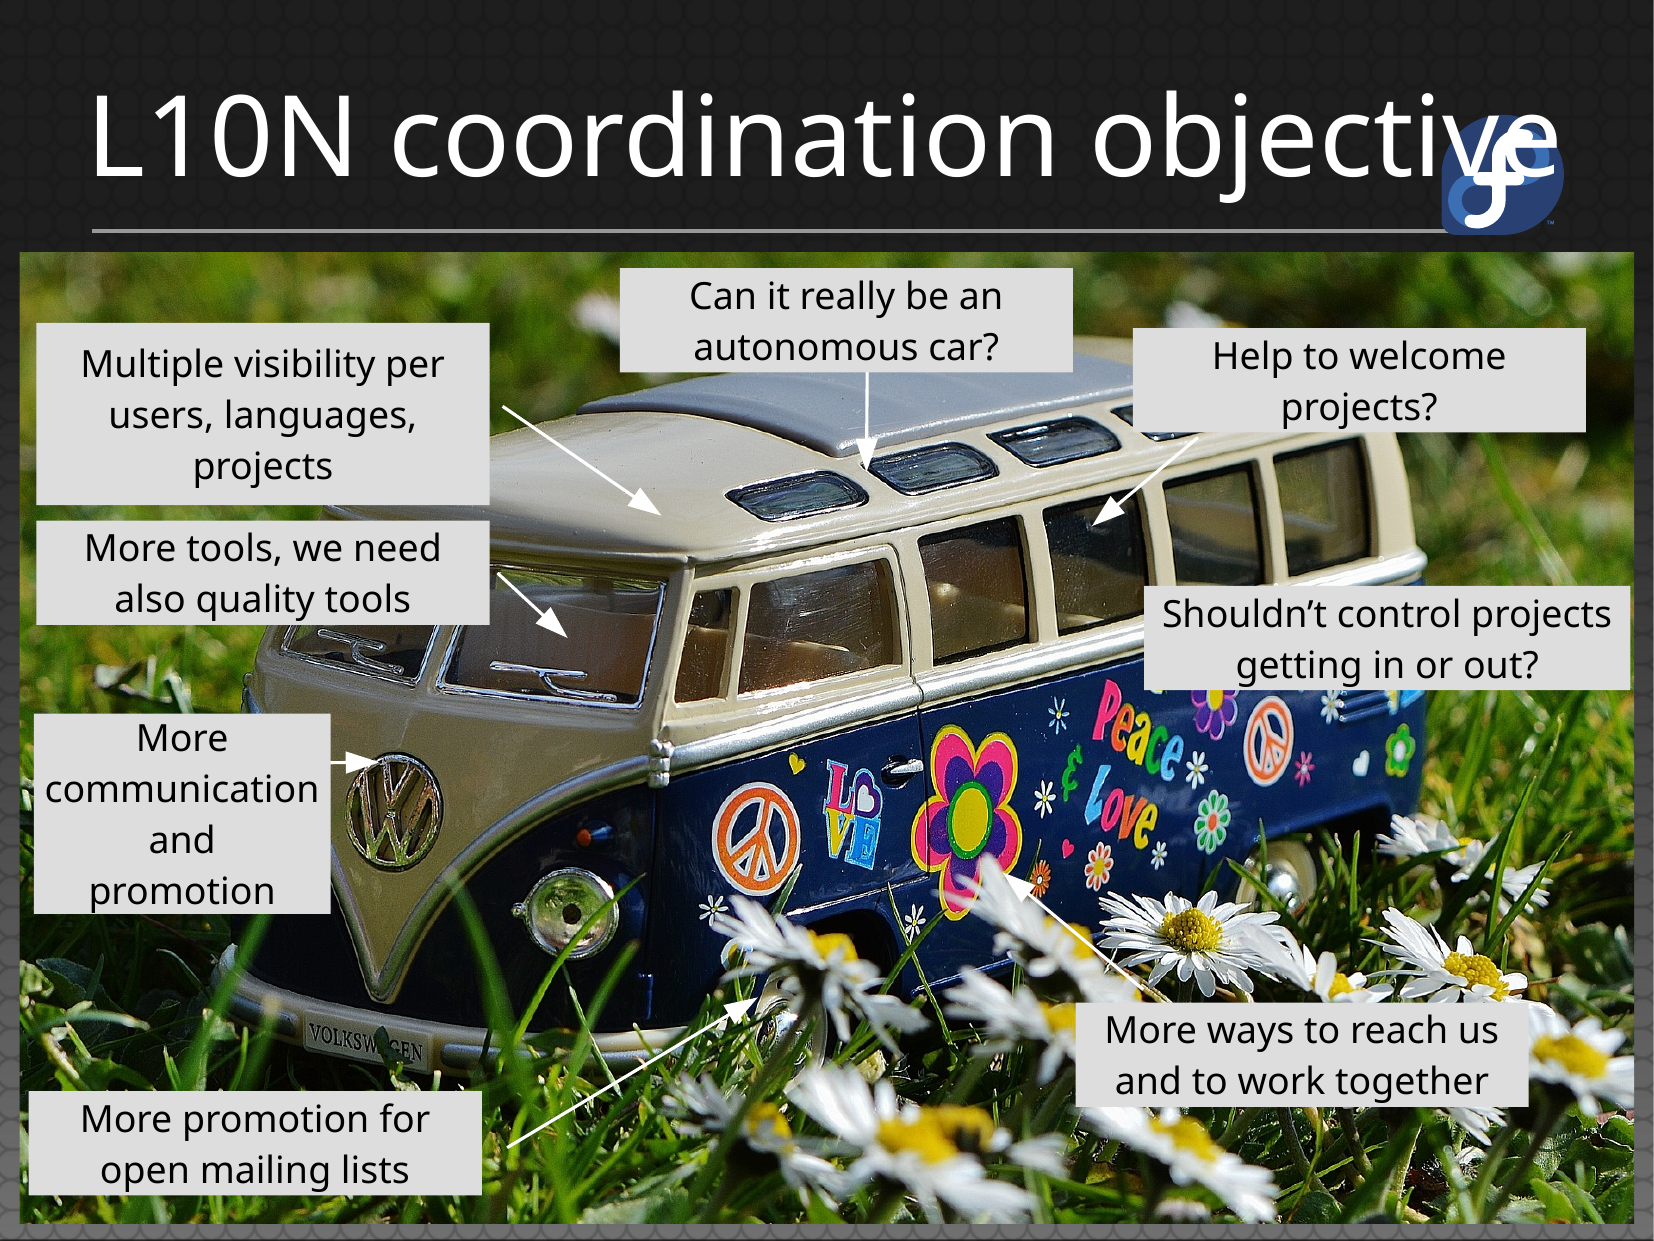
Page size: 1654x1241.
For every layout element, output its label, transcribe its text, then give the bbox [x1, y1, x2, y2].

title L10N coordination objective [86, 19, 1576, 248]
text_box Help to welcome projects? [1132, 328, 1586, 433]
text_box Multiple visibility per users, languages, projects [36, 322, 490, 506]
text_box Shouldn’t control projects getting in or out? [1144, 585, 1631, 691]
text_box Can it really be an autonomous car? [619, 268, 1073, 373]
text_box More promotion for open mailing lists [28, 1091, 482, 1196]
text_box More tools, we need also quality tools [36, 520, 490, 625]
text_box More communication and promotion [33, 713, 331, 914]
picture [0, 0, 1654, 1241]
text_box More ways to reach us and to work together [1075, 1002, 1529, 1107]
